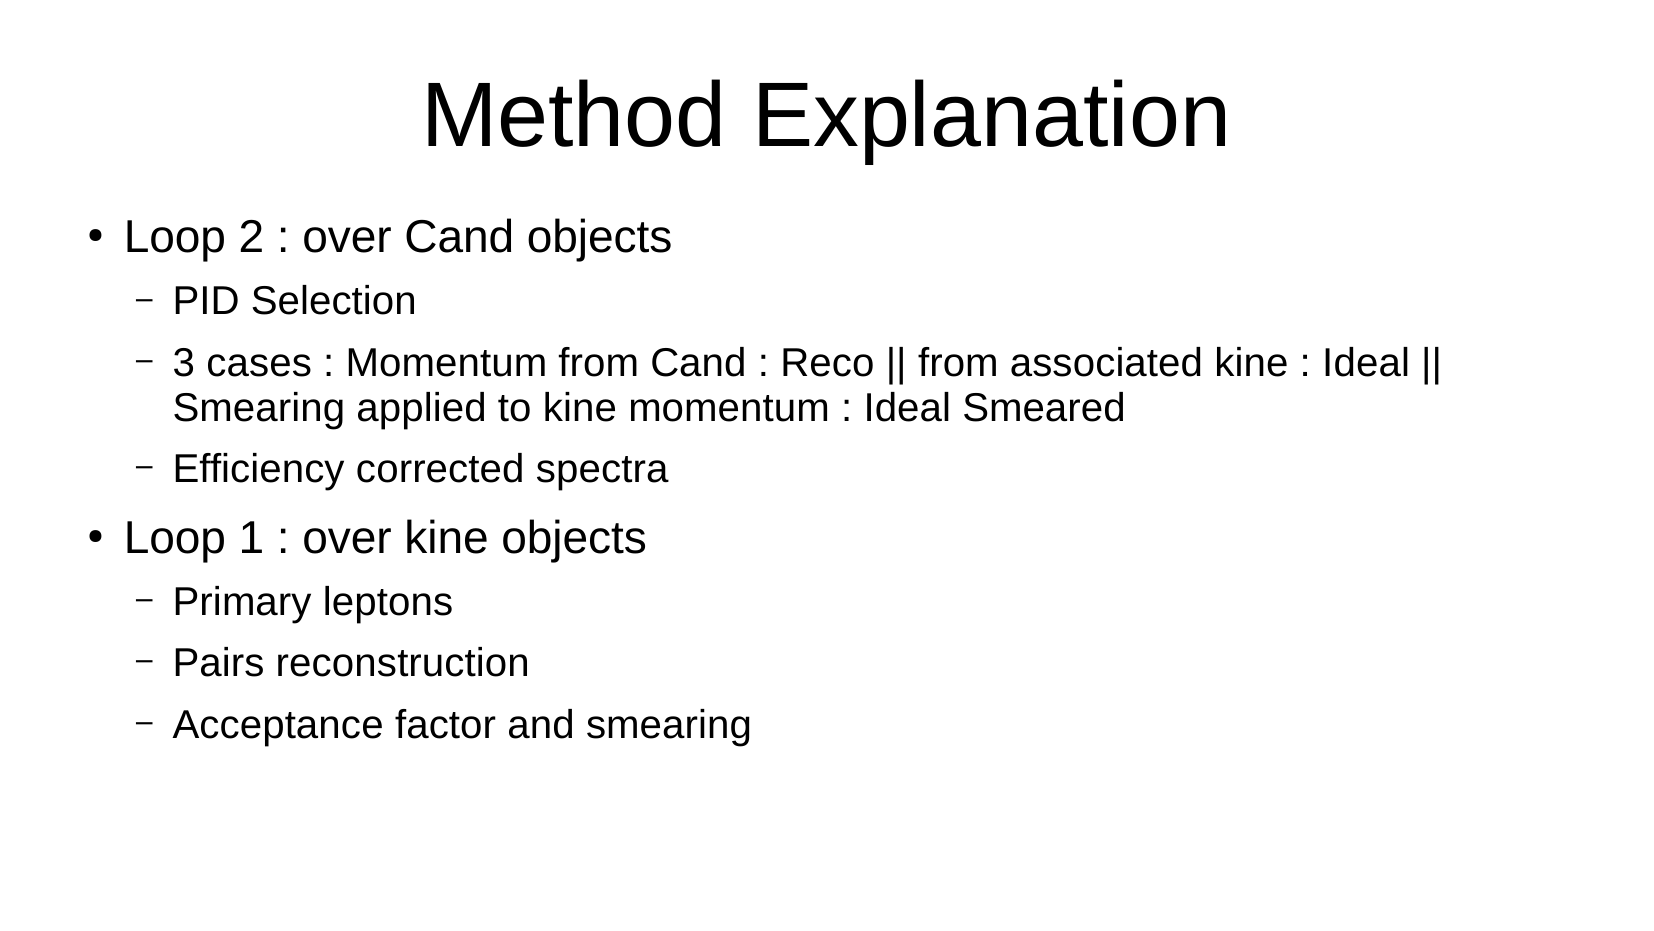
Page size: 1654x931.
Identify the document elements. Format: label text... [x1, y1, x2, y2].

title Method Explanation [82, 37, 1571, 193]
list Loop 2 : over Cand objects PID Selection 3 cases : Momentum from Cand : Reco || from associated kine : Ideal || Smearing applied to kine momentum : Ideal Smeared Efficiency corrected spectra Loop 1 : over kine objects Primary leptons Pairs reconstruction Acceptance factor and smearing [75, 210, 1564, 751]
